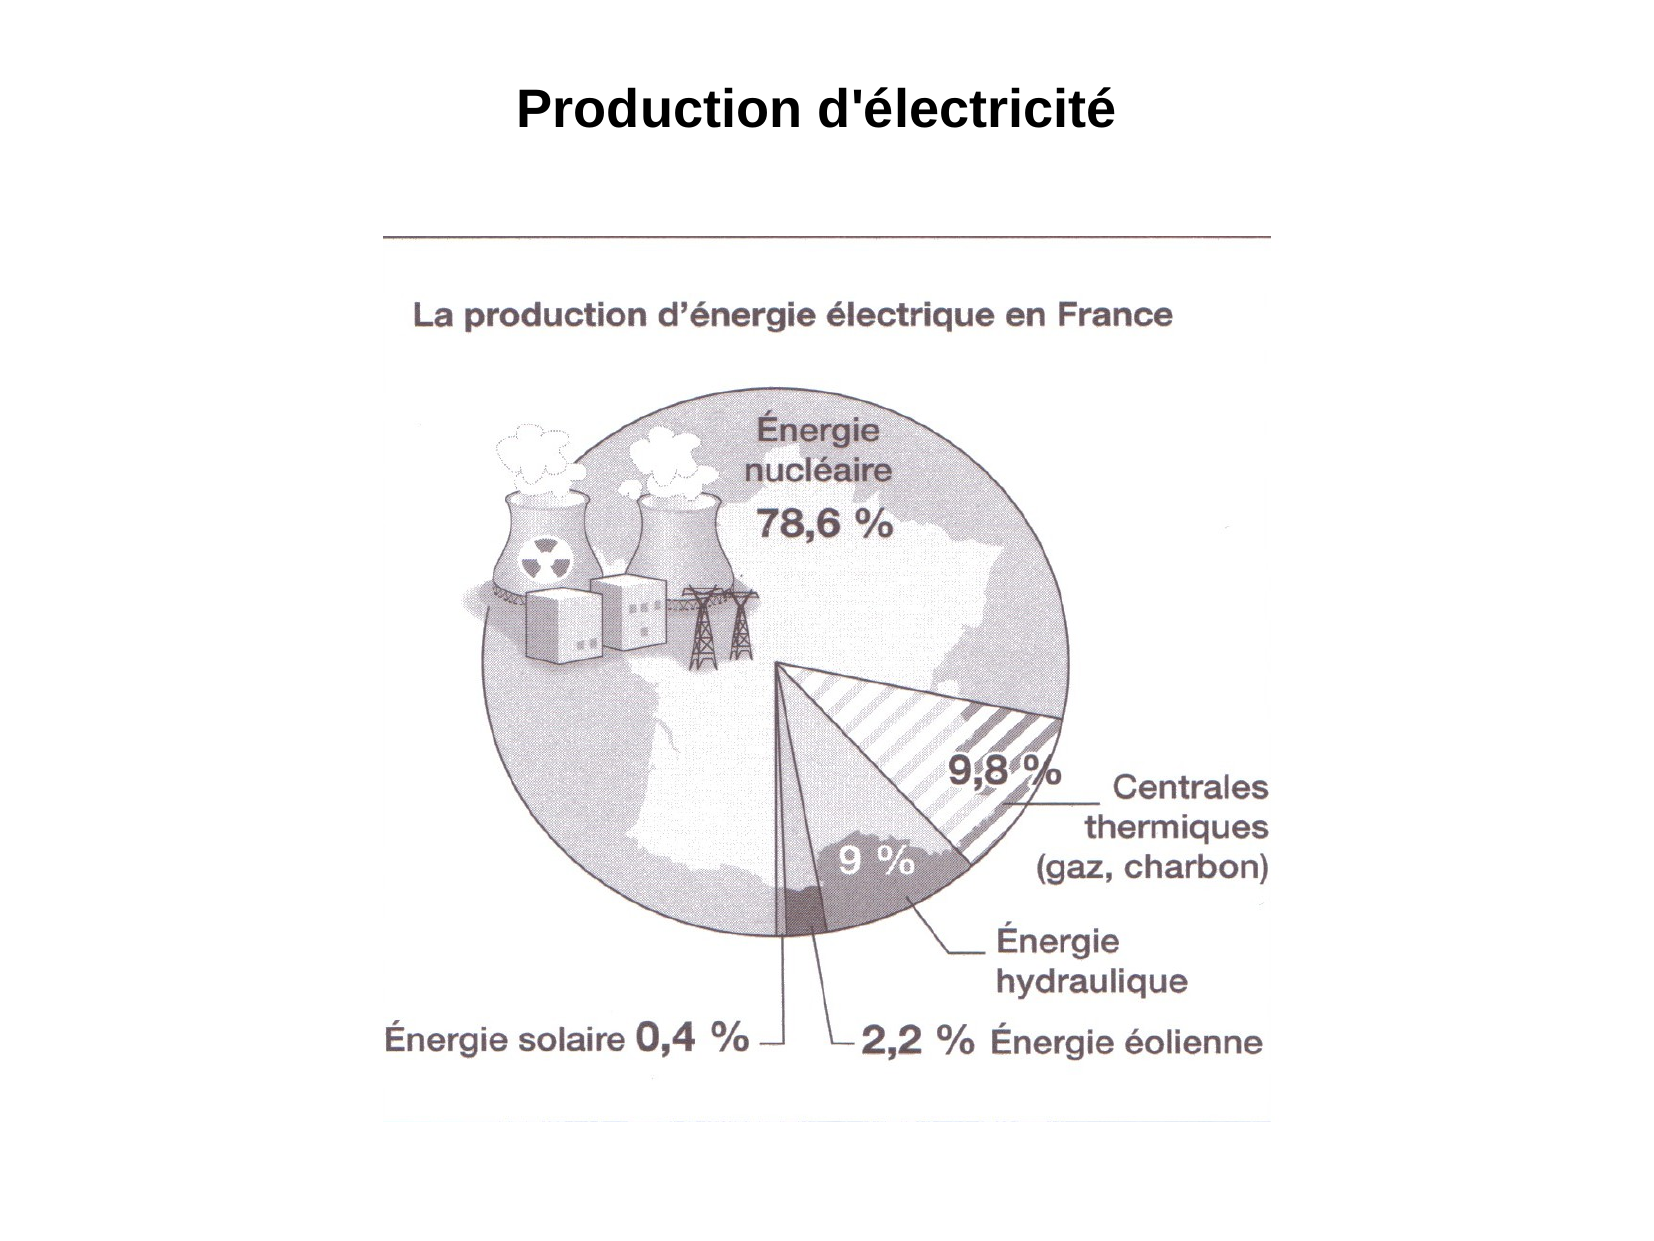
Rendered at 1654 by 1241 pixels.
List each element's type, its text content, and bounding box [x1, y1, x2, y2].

text_box Production d'électricité [501, 70, 1133, 148]
picture [383, 236, 1300, 1123]
